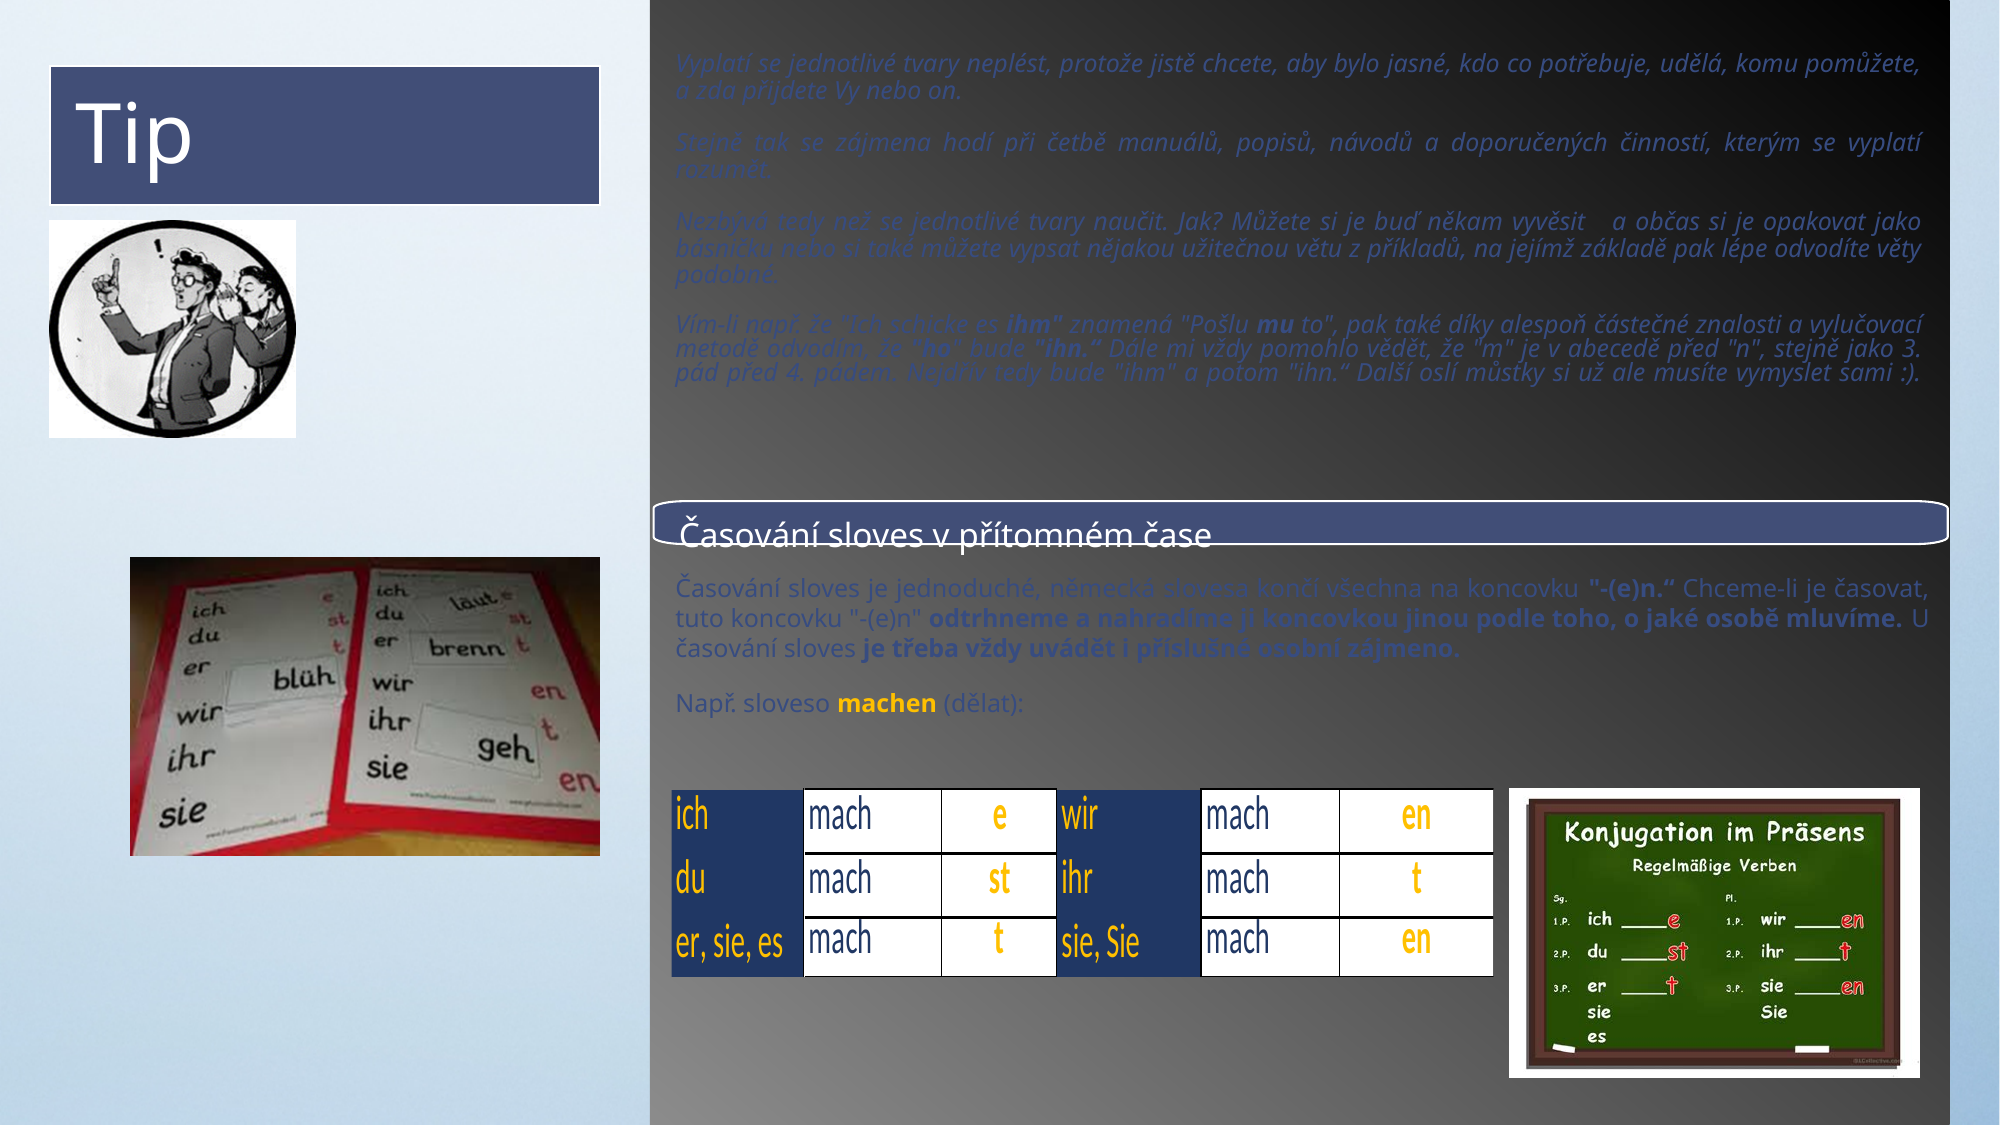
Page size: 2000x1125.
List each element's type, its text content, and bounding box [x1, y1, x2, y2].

picture [49, 220, 600, 856]
title Tip [50, 66, 600, 206]
picture [1509, 788, 1920, 1078]
list Vyplatí se jednotlivé tvary neplést, protože jistě chcete, aby bylo jasné, kdo co potřebuje, udělá, komu pomůžete, a zda přijdete Vy nebo on. Stejně tak se zájmena hodí při četbě manuálů, popisů, návodů a doporučených činností, kterým se vyplatí rozumět. Nezbývá tedy než se jednotlivé tvary naučit. Jak? Můžete si je buď někam vyvěsit a občas si je opakovat jako básničku nebo si také můžete vypsat nějakou užitečnou větu z příkladů, na jejímž základě pak lépe odvodíte věty podobné. Vím-li např. že "Ich schicke es ihm" znamená "Pošlu mu to", pak také díky alespoň částečné znalosti a vylučovací metodě odvodím, že "ho" bude "ihn.“ Dále mi vždy pomohlo vědět, že "m" je v abecedě před "n", stejně jako 3. pád před 4. pádem. Nejdřív tedy bude "ihm" a potom "ihn.“ Další oslí můstky si už ale musíte vymyslet sami :). [655, 41, 1950, 536]
text_box Časování sloves je jednoduché, německá slovesa končí všechna na koncovku "-(e)n.“ Chceme-li je časovat, tuto koncovku "-(e)n" odtrhneme a nahradíme ji koncovkou jinou podle toho, o jaké osobě mluvíme. U časování sloves je třeba vždy uvádět i příslušné osobní zájmeno. Např. sloveso machen (dělat): [655, 562, 1950, 1084]
text_box Časování sloves v přítomném čase [653, 501, 1948, 545]
picture [670, 788, 1495, 979]
